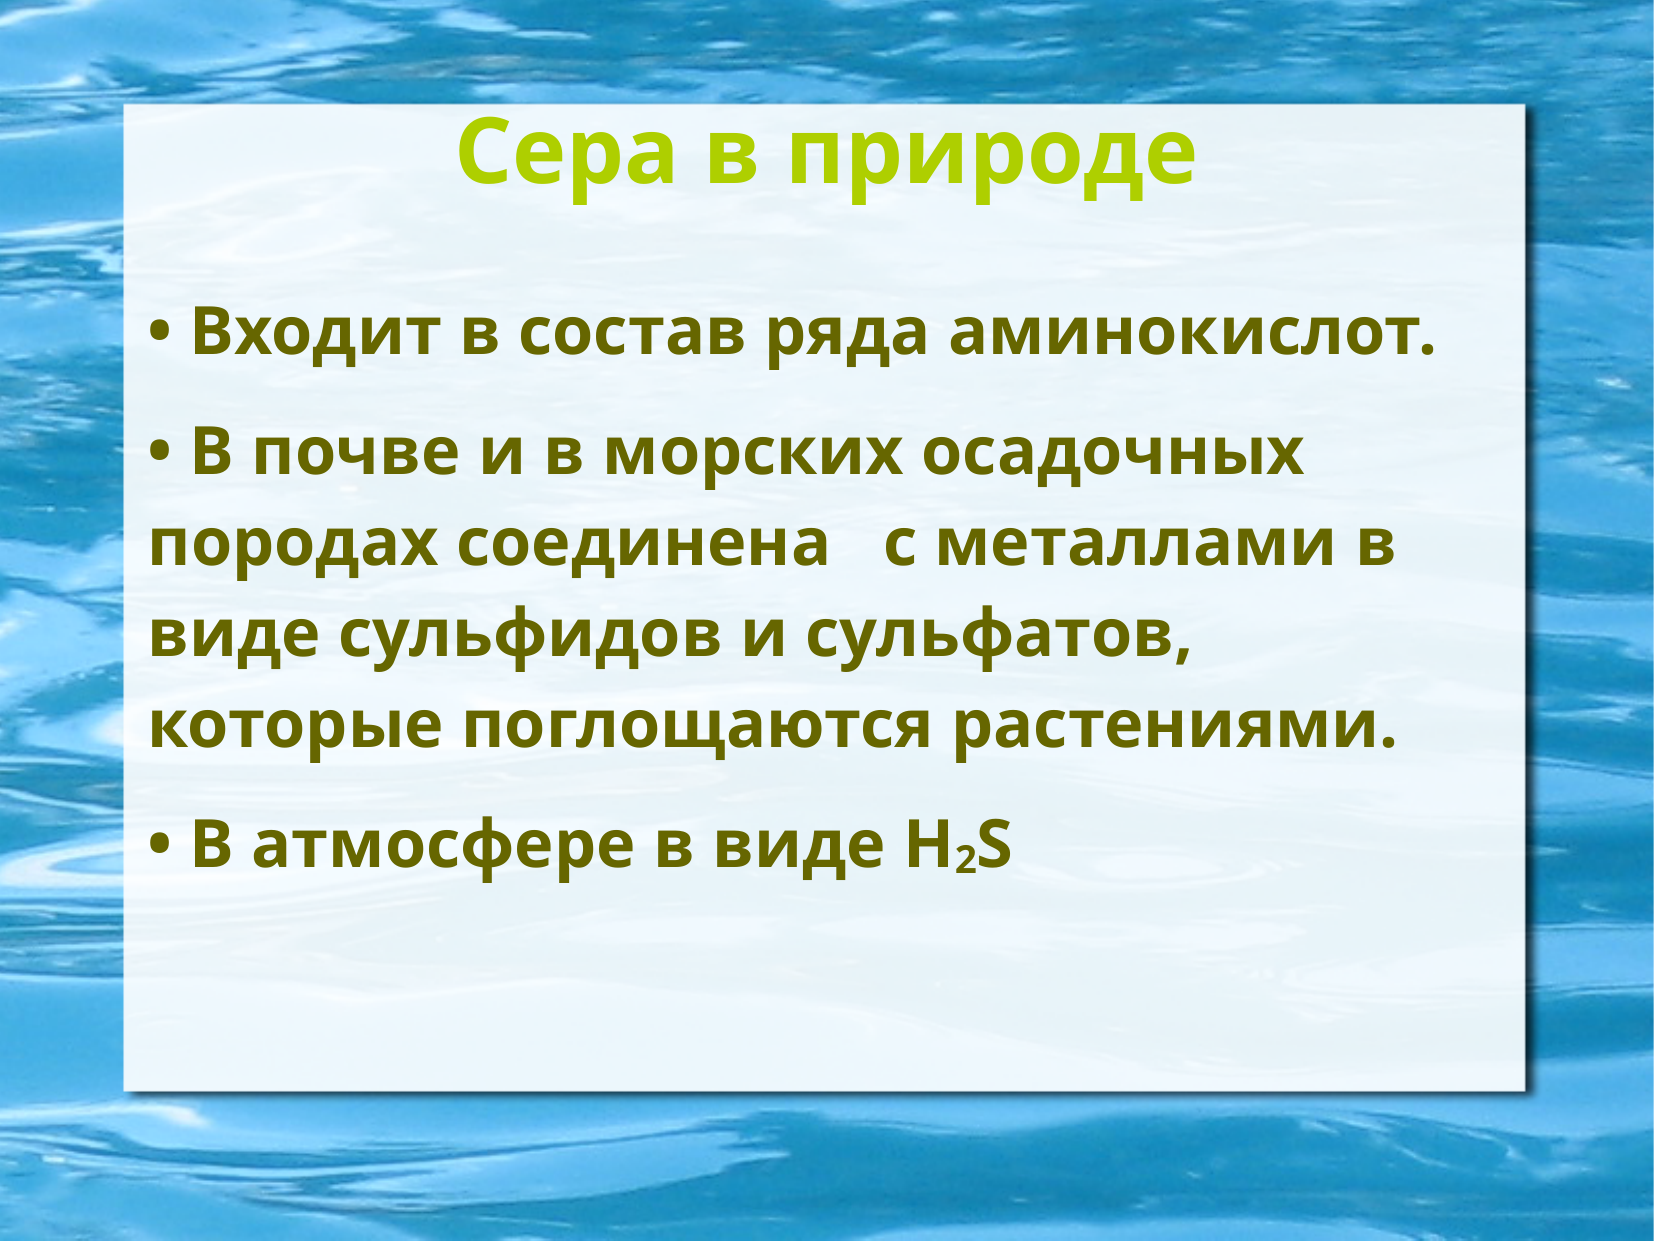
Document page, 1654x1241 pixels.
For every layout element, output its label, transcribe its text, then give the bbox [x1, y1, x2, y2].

list • Входит в состав ряда аминокислот. • В почве и в морских осадочных породах соединена с металлами в виде сульфидов и сульфатов, которые поглощаются растениями. • В атмосфере в виде Н2S [147, 283, 1506, 1148]
title Сера в природе [147, 35, 1506, 260]
picture [0, 0, 1654, 1241]
